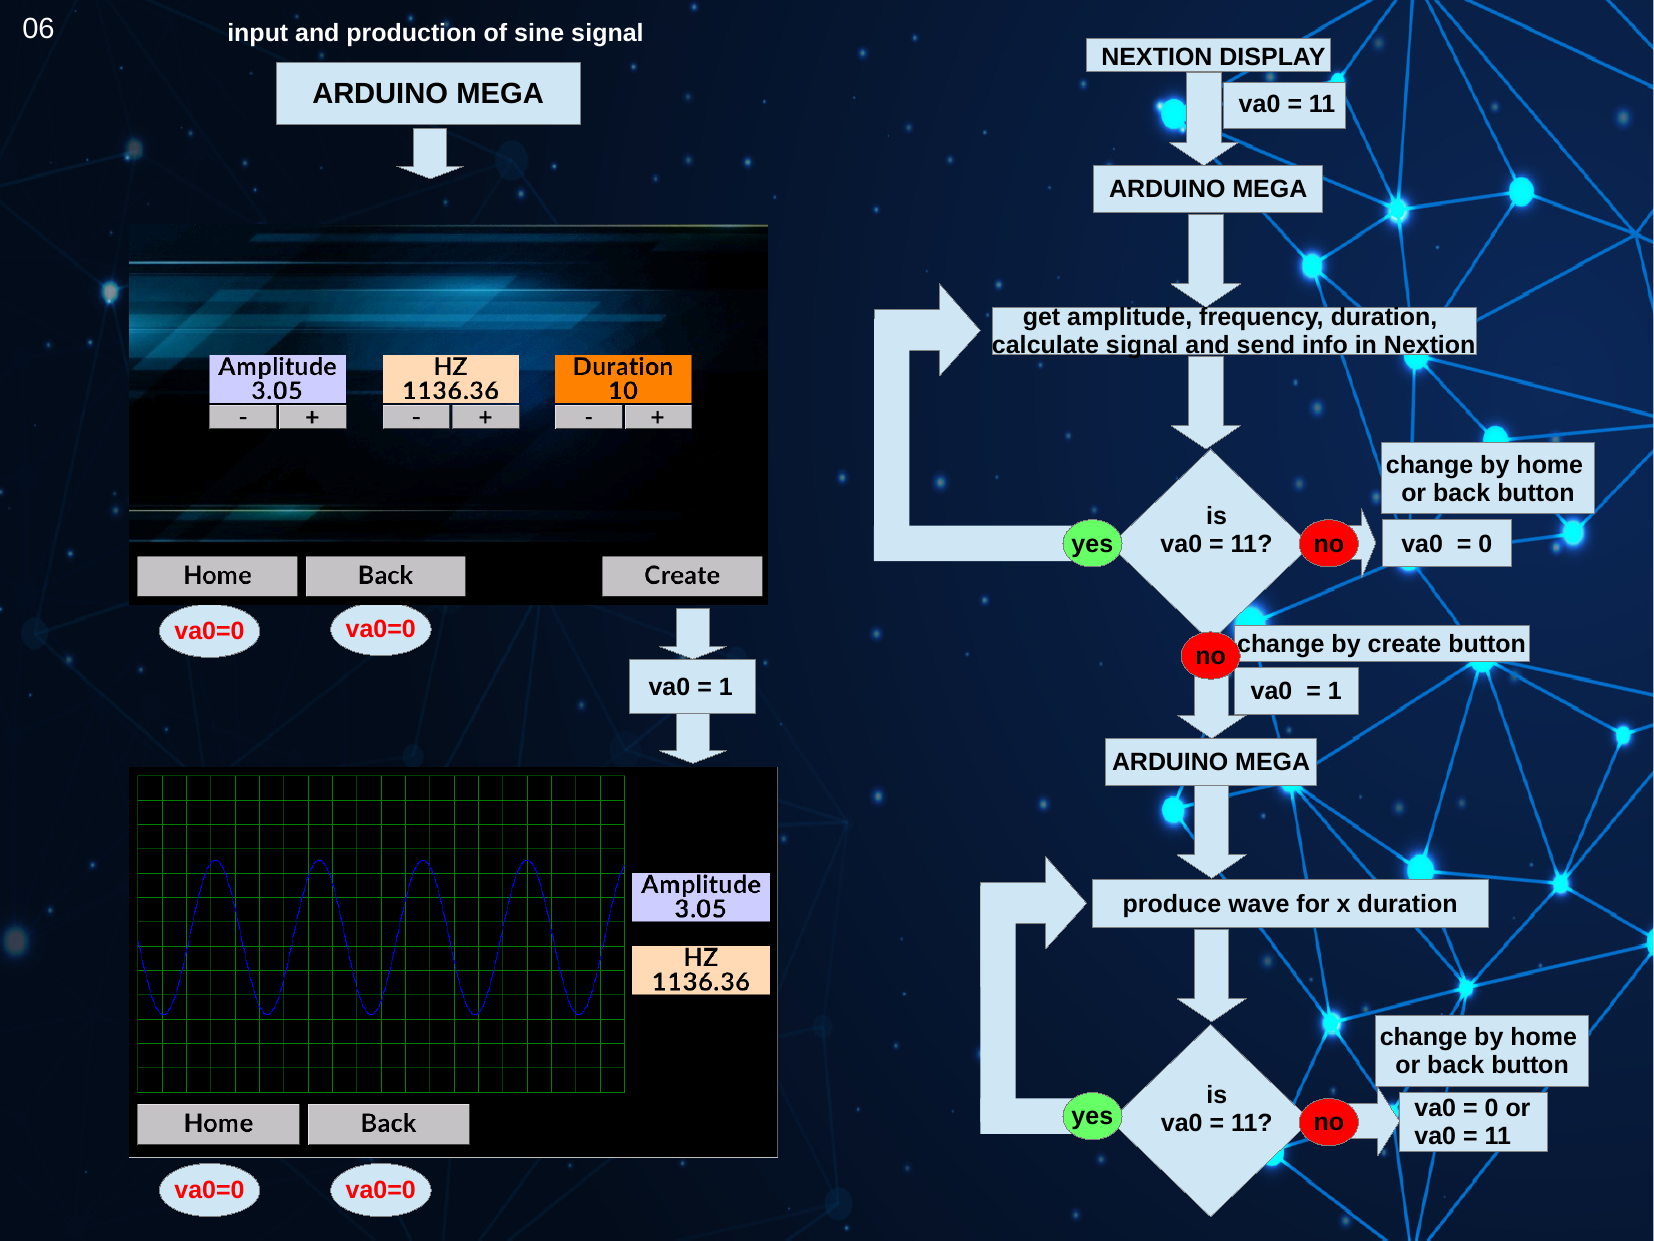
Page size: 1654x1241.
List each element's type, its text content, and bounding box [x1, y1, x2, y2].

text_box [1177, 675, 1247, 738]
text_box [629, 608, 756, 714]
text_box va0 = 11 [1223, 82, 1353, 130]
text_box [1348, 1087, 1399, 1156]
text_box ARDUINO MEGA [1093, 165, 1323, 213]
text_box change by home or back button [1375, 1015, 1589, 1087]
text_box is va0 = 11? [1145, 494, 1288, 567]
text_box [1349, 508, 1376, 578]
text_box [1163, 448, 1258, 494]
text_box is va0 = 11? [1146, 1073, 1288, 1146]
text_box va0 = 0 [1382, 519, 1512, 567]
text_box NEXTION DISPLAY [1086, 35, 1340, 90]
text_box va0 = 1 [1234, 667, 1359, 715]
text_box [1288, 1098, 1302, 1143]
text_box input and production of sine signal [212, 11, 670, 58]
text_box [1171, 214, 1241, 307]
text_box [1177, 929, 1247, 1022]
text_box [980, 856, 1087, 1134]
text_box va0 = 1 [633, 664, 798, 721]
text_box va0=0 [330, 1163, 432, 1217]
text_box no [1299, 1098, 1359, 1146]
text_box produce wave for x duration [1092, 879, 1489, 928]
text_box [873, 283, 1073, 562]
text_box [1177, 786, 1247, 879]
text_box yes [1062, 1092, 1123, 1140]
text_box change by home or back button [1381, 442, 1595, 514]
text_box yes [1062, 519, 1123, 567]
text_box va0 = 0 or va0 = 11 [1399, 1092, 1548, 1152]
text_box no [1299, 519, 1359, 567]
text_box [1159, 1024, 1262, 1073]
text_box [1119, 511, 1302, 633]
text_box [396, 128, 464, 179]
text_box [1119, 1086, 1285, 1217]
text_box va0=0 [330, 605, 432, 656]
text_box ARDUINO MEGA [1105, 738, 1317, 786]
title 06 [6, 5, 71, 48]
text_box no [1181, 631, 1241, 680]
picture [0, 0, 1654, 1241]
text_box [1169, 90, 1239, 165]
text_box va0=0 [159, 605, 260, 658]
text_box ARDUINO MEGA [276, 62, 581, 125]
text_box get amplitude, frequency, duration, calculate signal and send info in Nextion [992, 307, 1477, 355]
text_box change by create button [1234, 625, 1530, 662]
text_box [659, 713, 727, 764]
text_box va0=0 [159, 1163, 260, 1217]
text_box [1171, 356, 1241, 449]
